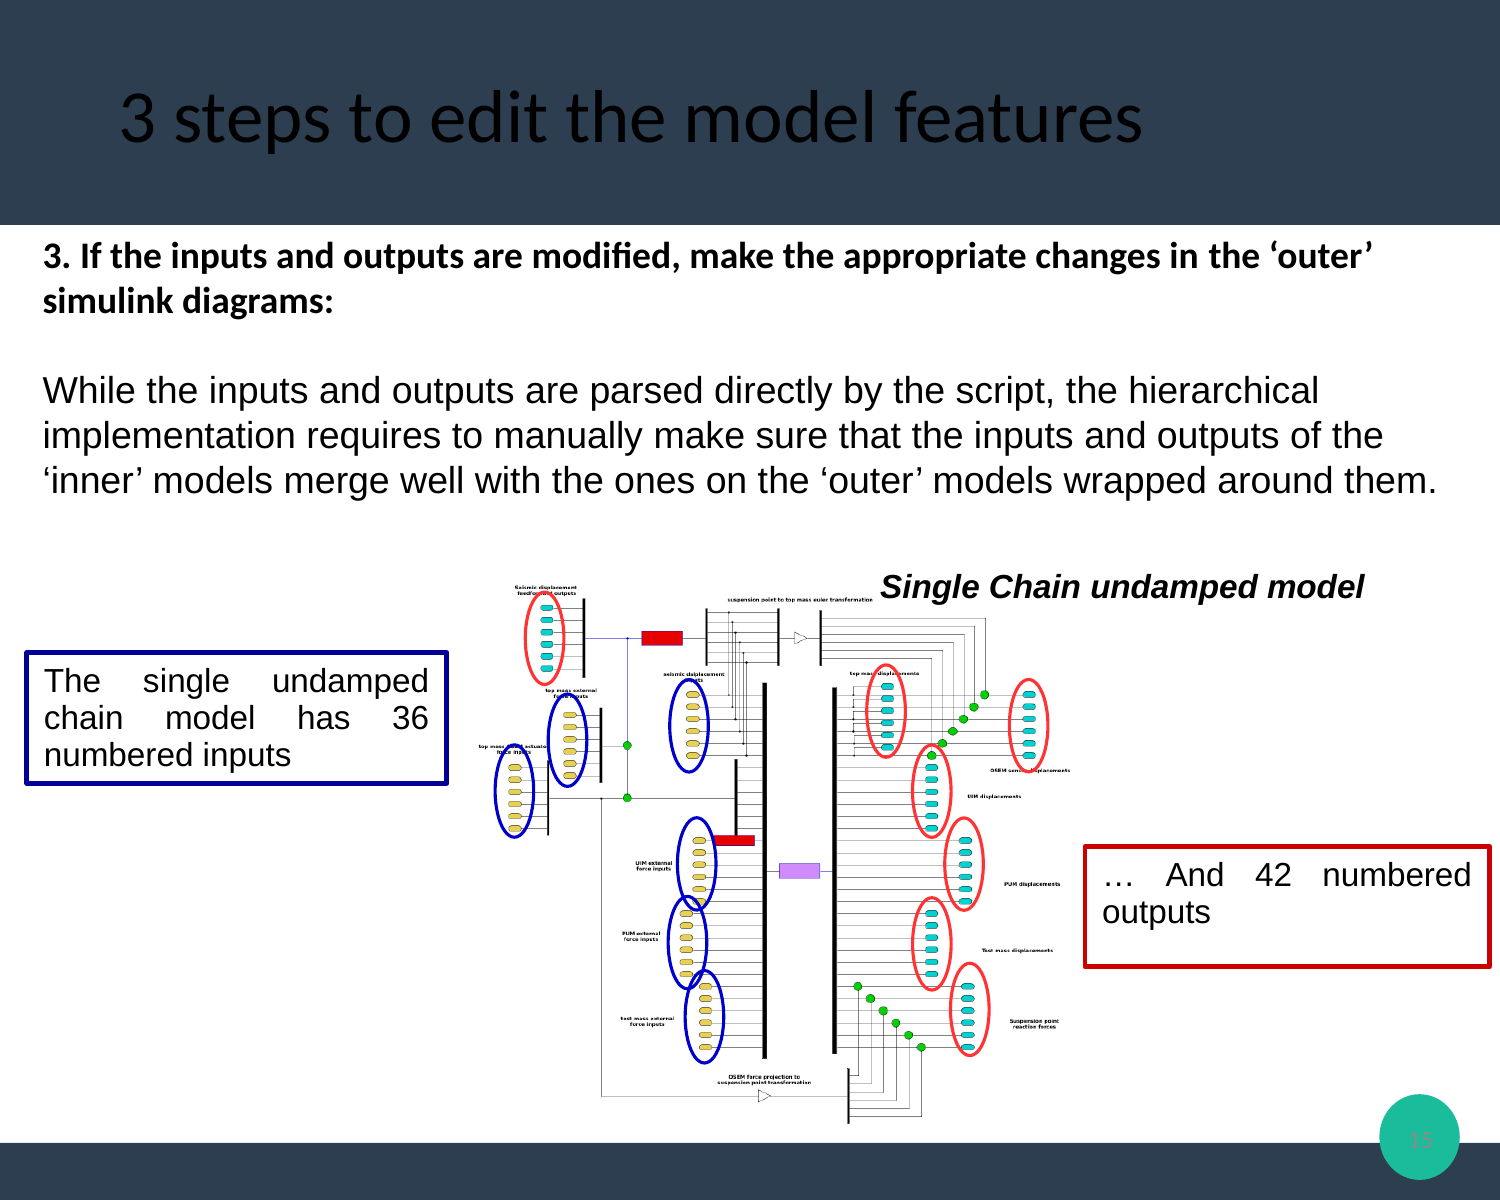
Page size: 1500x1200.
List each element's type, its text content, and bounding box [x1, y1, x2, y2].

picture [687, 973, 722, 1061]
picture [463, 869, 1081, 1137]
text_box The single undamped chain model has 36 numbered inputs [26, 652, 447, 784]
text_box … And 42 numbered outputs [1084, 846, 1490, 967]
text_box 3. If the inputs and outputs are modified, make the appropriate changes in the ‘outer’ simulink diagrams: While the inputs and outputs are parsed directly by the script, the hierarchical implementation requires to manually make sure that the inputs and outputs of the ‘inner’ models merge well with the ones on the ‘outer’ models wrapped around them. [27, 223, 1463, 869]
picture [687, 899, 697, 908]
picture [680, 869, 714, 906]
picture [947, 869, 981, 908]
title 3 steps to edit the model features [118, 47, 1500, 201]
text_box Single Chain undamped model [865, 560, 1436, 613]
slide_number <number> [1098, 1106, 1449, 1171]
picture [670, 901, 705, 987]
